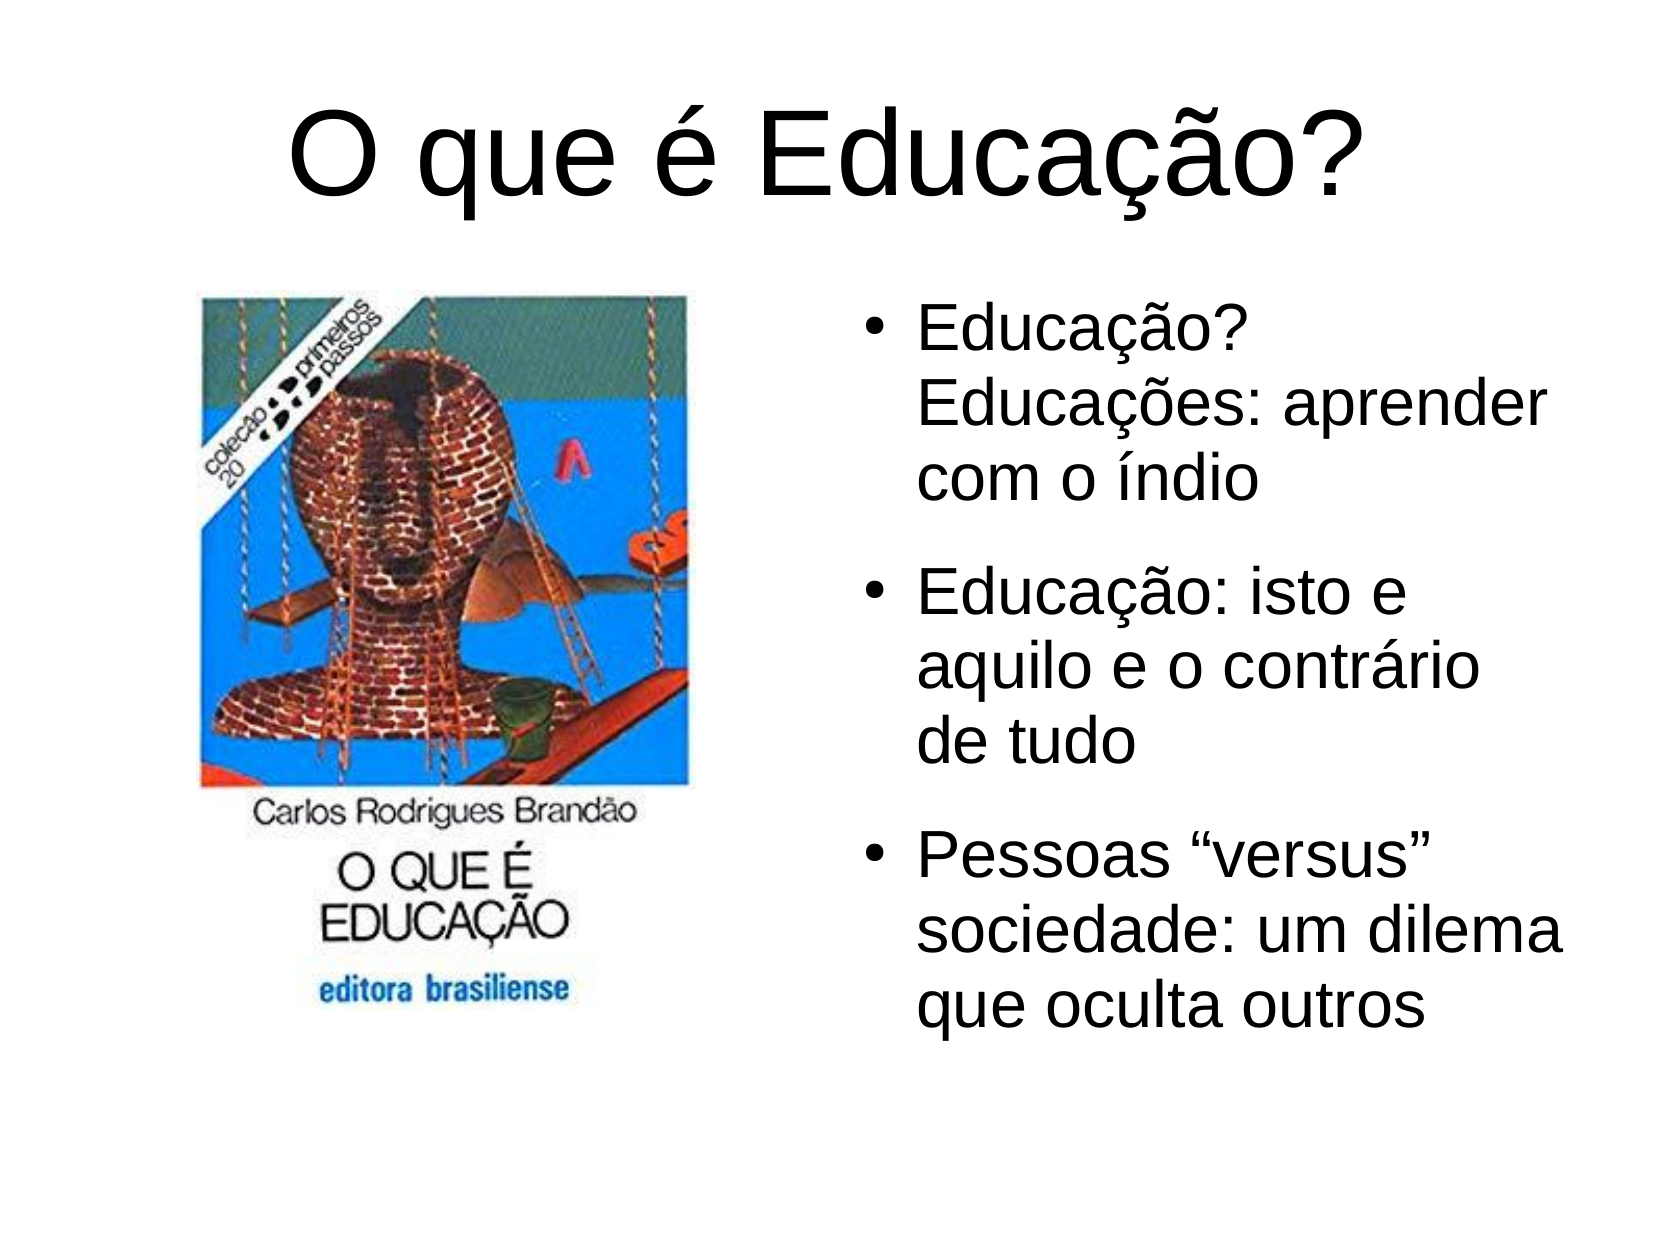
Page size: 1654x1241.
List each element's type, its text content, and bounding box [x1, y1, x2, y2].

title O que é Educação? [82, 49, 1571, 257]
list Educação? Educações: aprender com o índio Educação: isto e aquilo e o contrário de tudo Pessoas “versus” sociedade: um dilema que oculta outros [845, 290, 1572, 1010]
picture [196, 290, 696, 1010]
